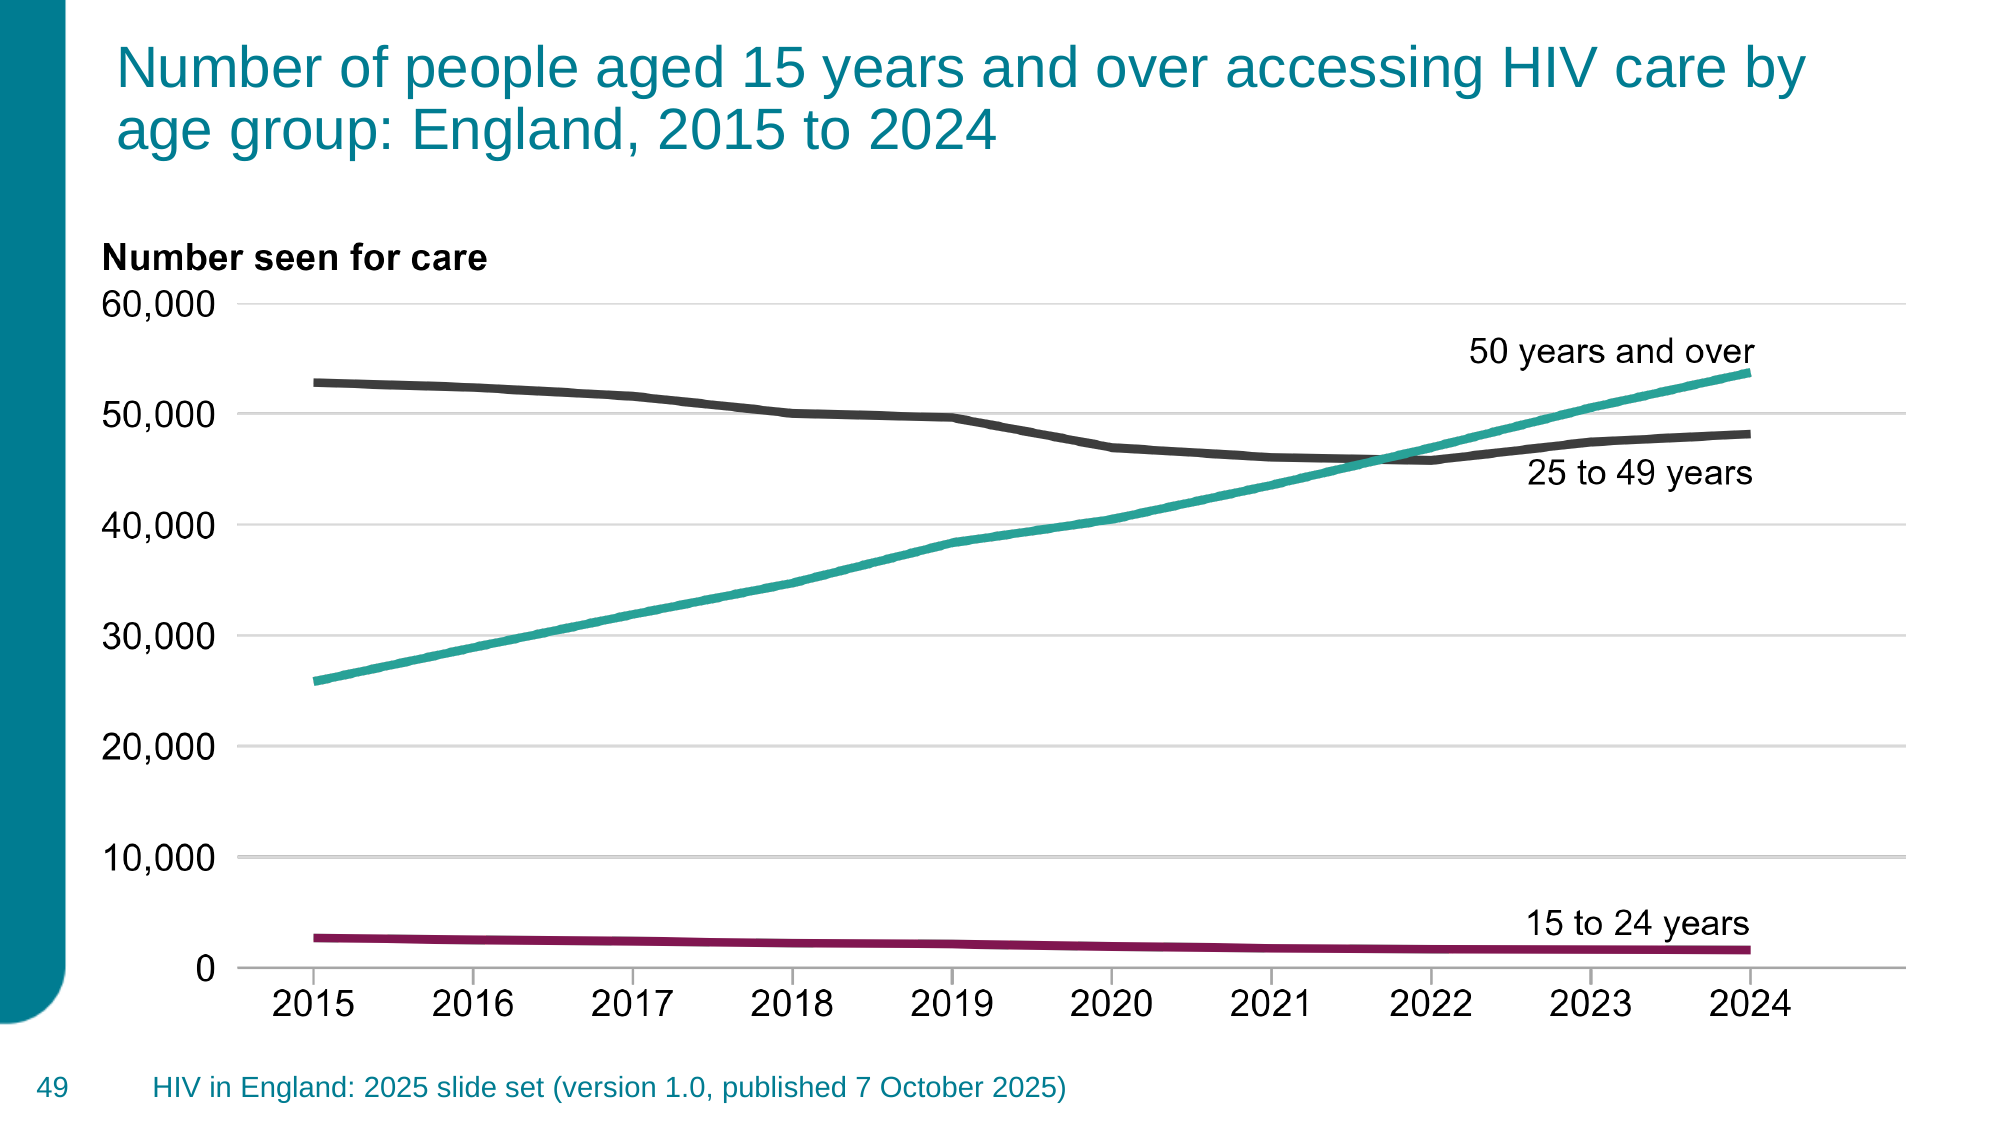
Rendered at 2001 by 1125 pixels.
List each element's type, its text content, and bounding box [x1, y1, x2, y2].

picture [101, 203, 1906, 1024]
text_box [21, 1056, 120, 1117]
title Number of people aged 15 years and over accessing HIV care by age group: England, 2015 to 2024 [101, 29, 1926, 189]
text_box HIV in England: 2025 slide set (version 1.0, published 7 October 2025) [137, 1056, 1780, 1116]
